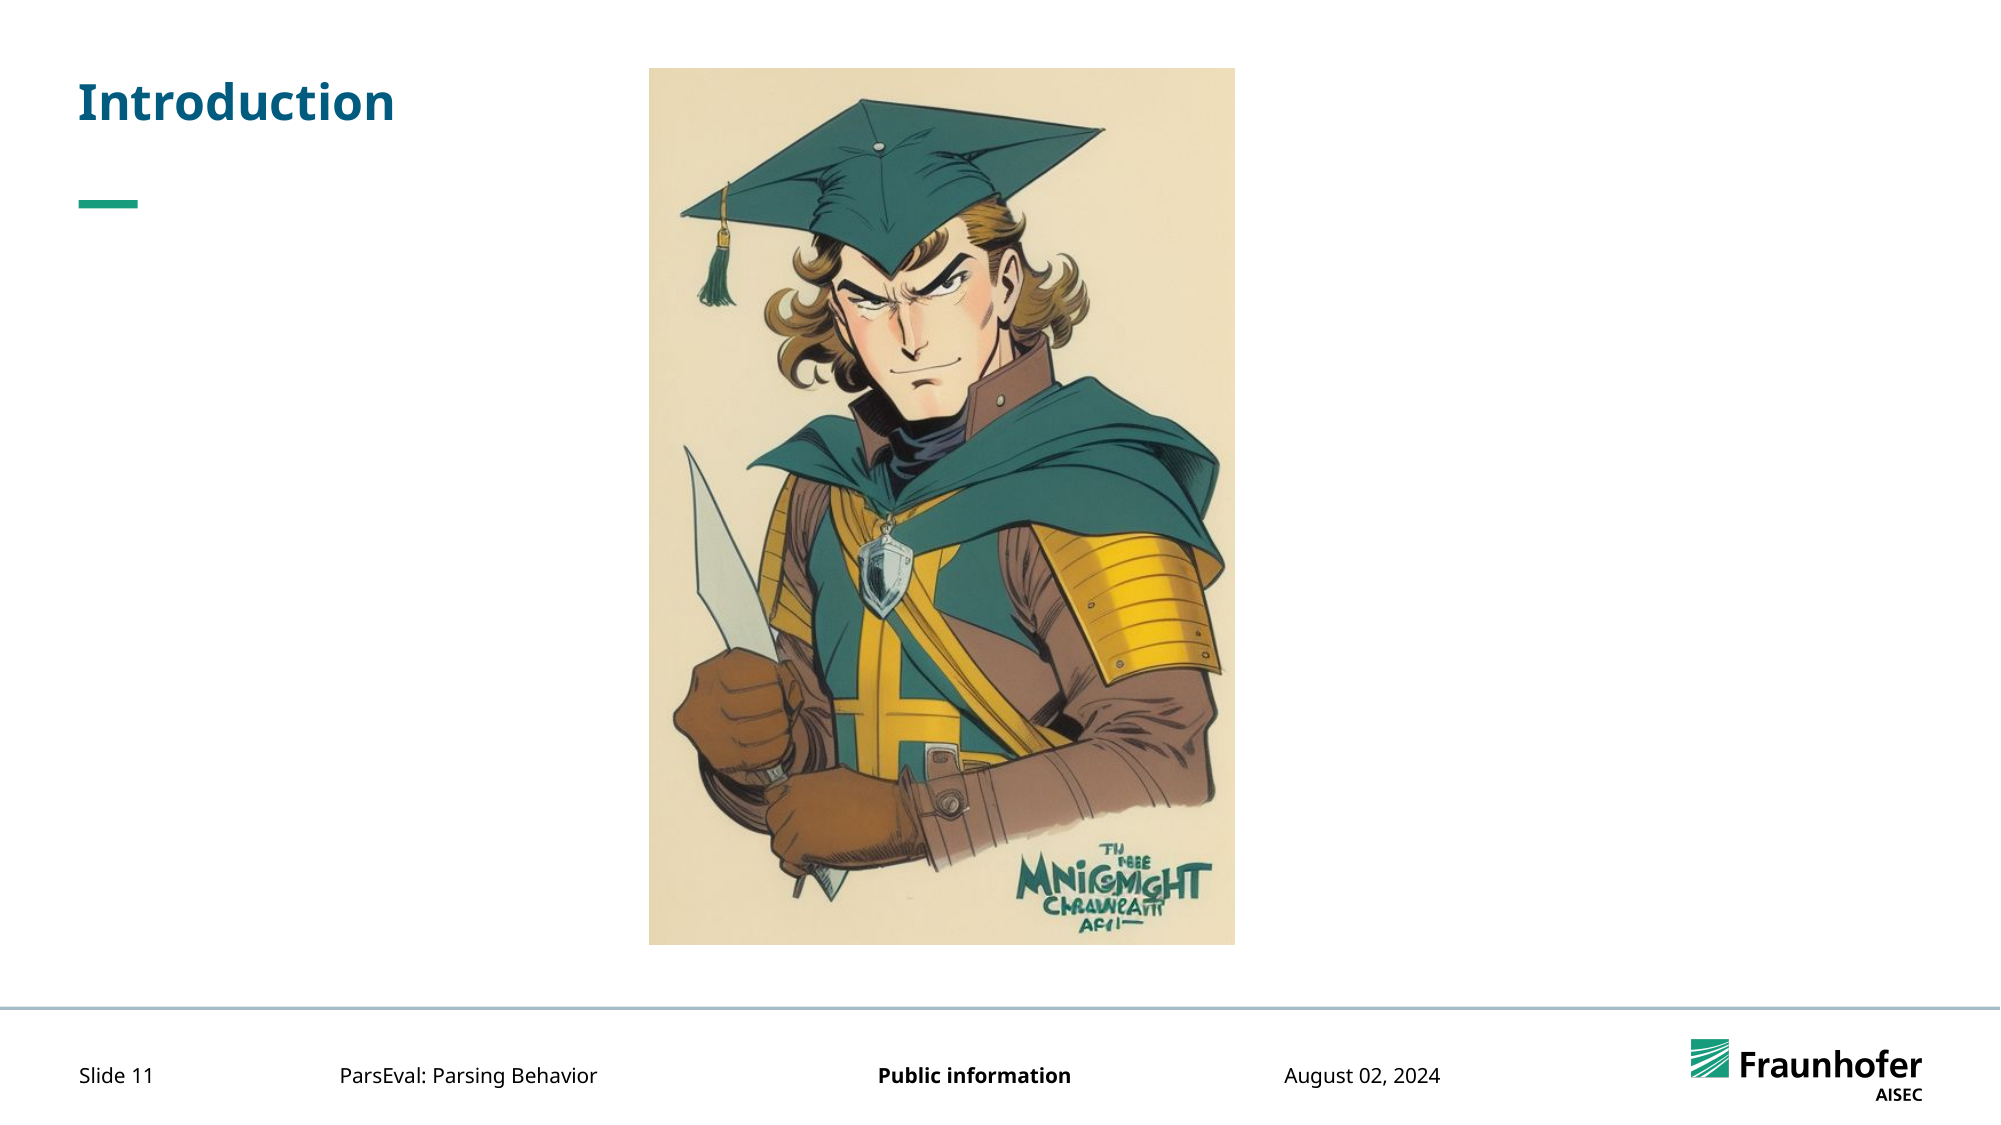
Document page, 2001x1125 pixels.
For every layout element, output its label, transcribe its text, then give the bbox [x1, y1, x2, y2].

picture [649, 68, 1235, 945]
picture [1691, 1039, 1922, 1101]
title Introduction [78, 64, 1922, 128]
